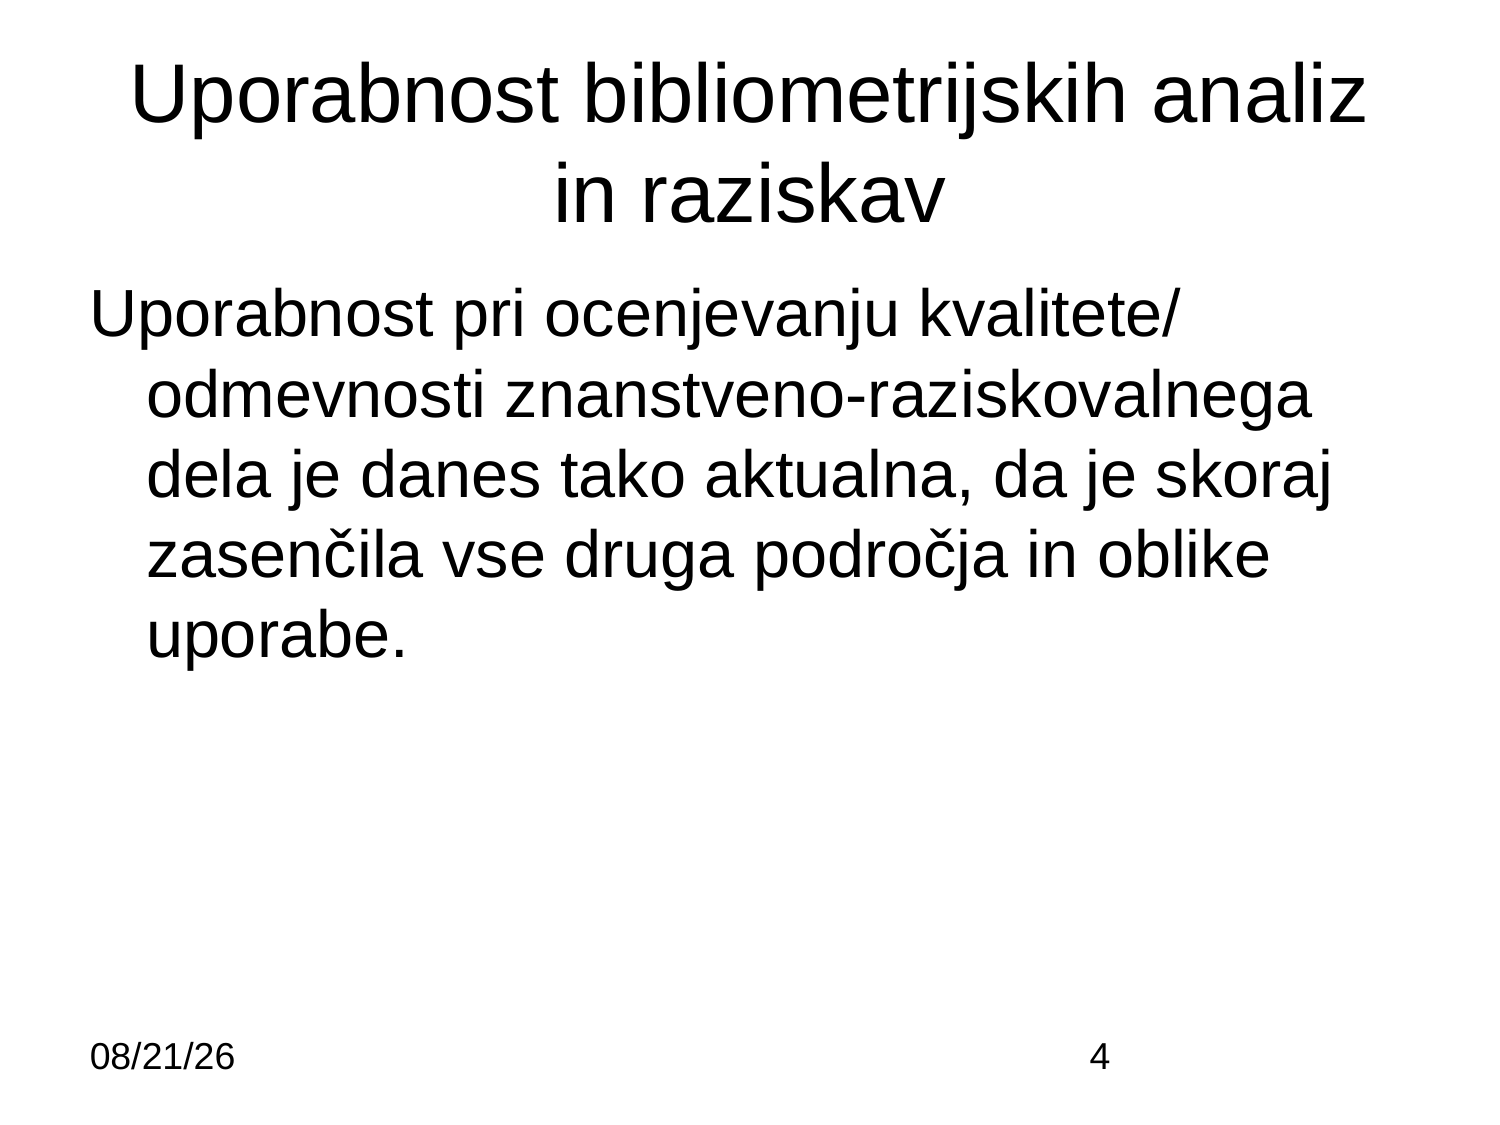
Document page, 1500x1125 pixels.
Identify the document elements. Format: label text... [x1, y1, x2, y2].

list Uporabnost pri ocenjevanju kvalitete/ odmevnosti znanstveno-raziskovalnega dela je danes tako aktualna, da je skoraj zasenčila vse druga področja in oblike uporabe. [75, 262, 1426, 1006]
title Uporabnost bibliometrijskih analiz in raziskav [75, 31, 1426, 247]
